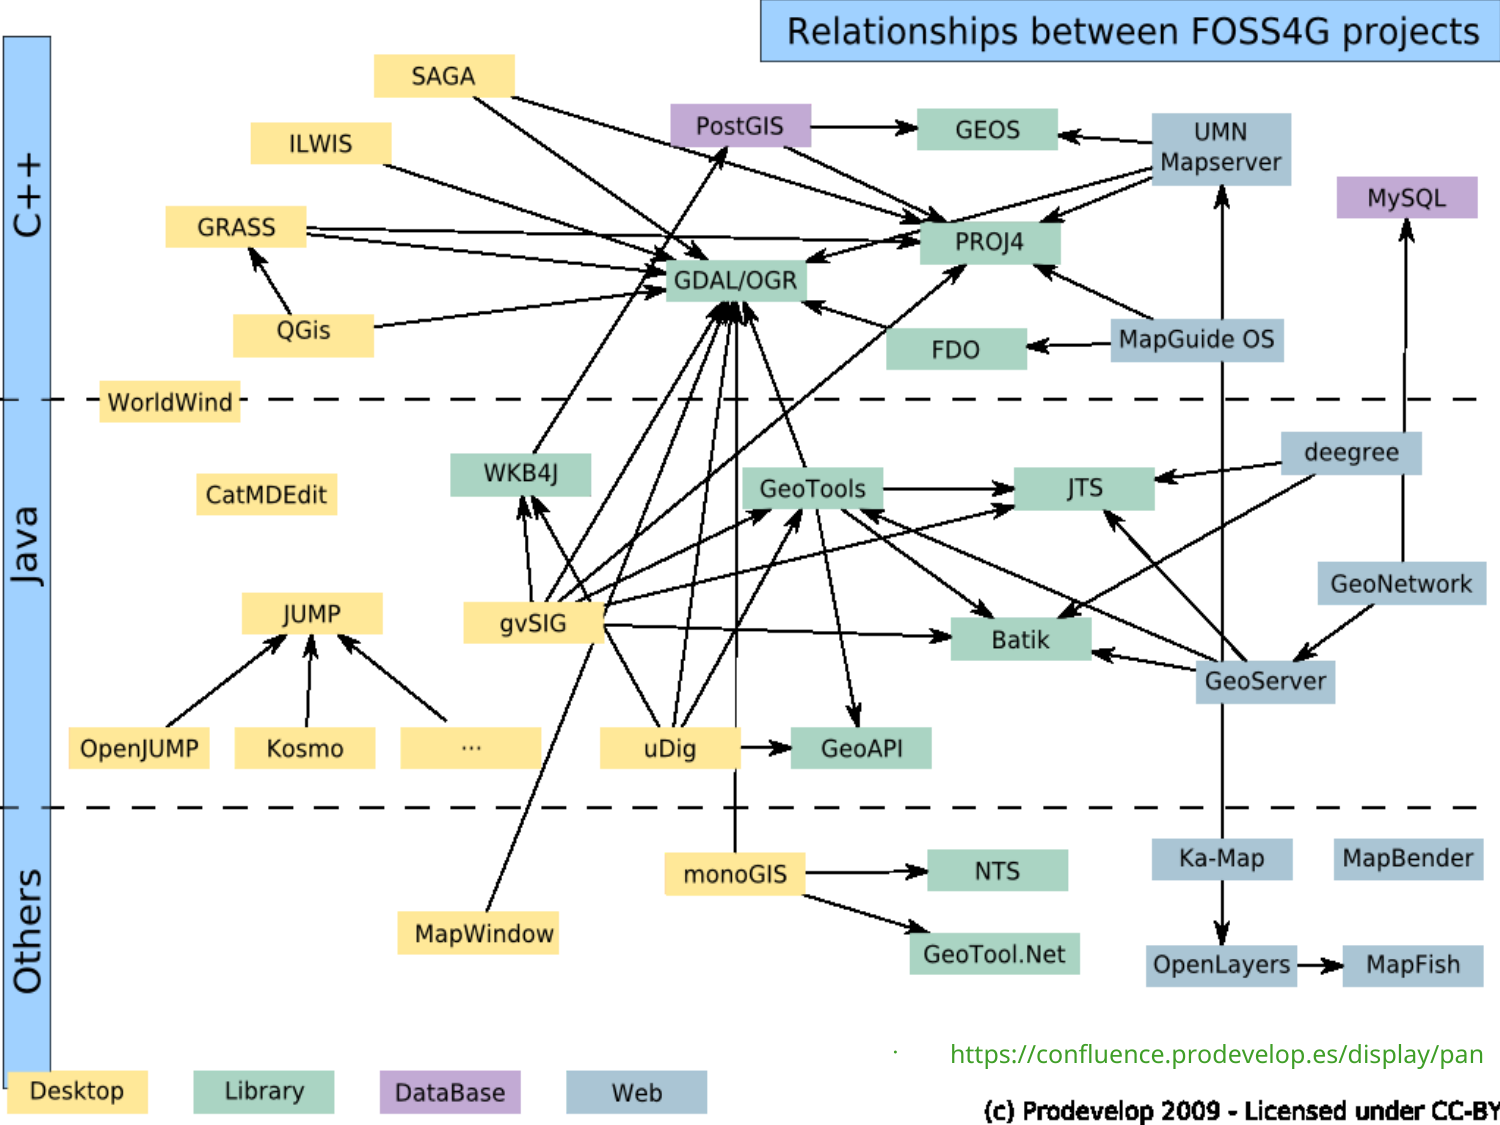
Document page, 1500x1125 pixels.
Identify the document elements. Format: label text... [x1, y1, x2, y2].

picture [0, 0, 1500, 1125]
list https://confluence.prodevelop.es/display/pan [608, 1028, 1500, 1123]
